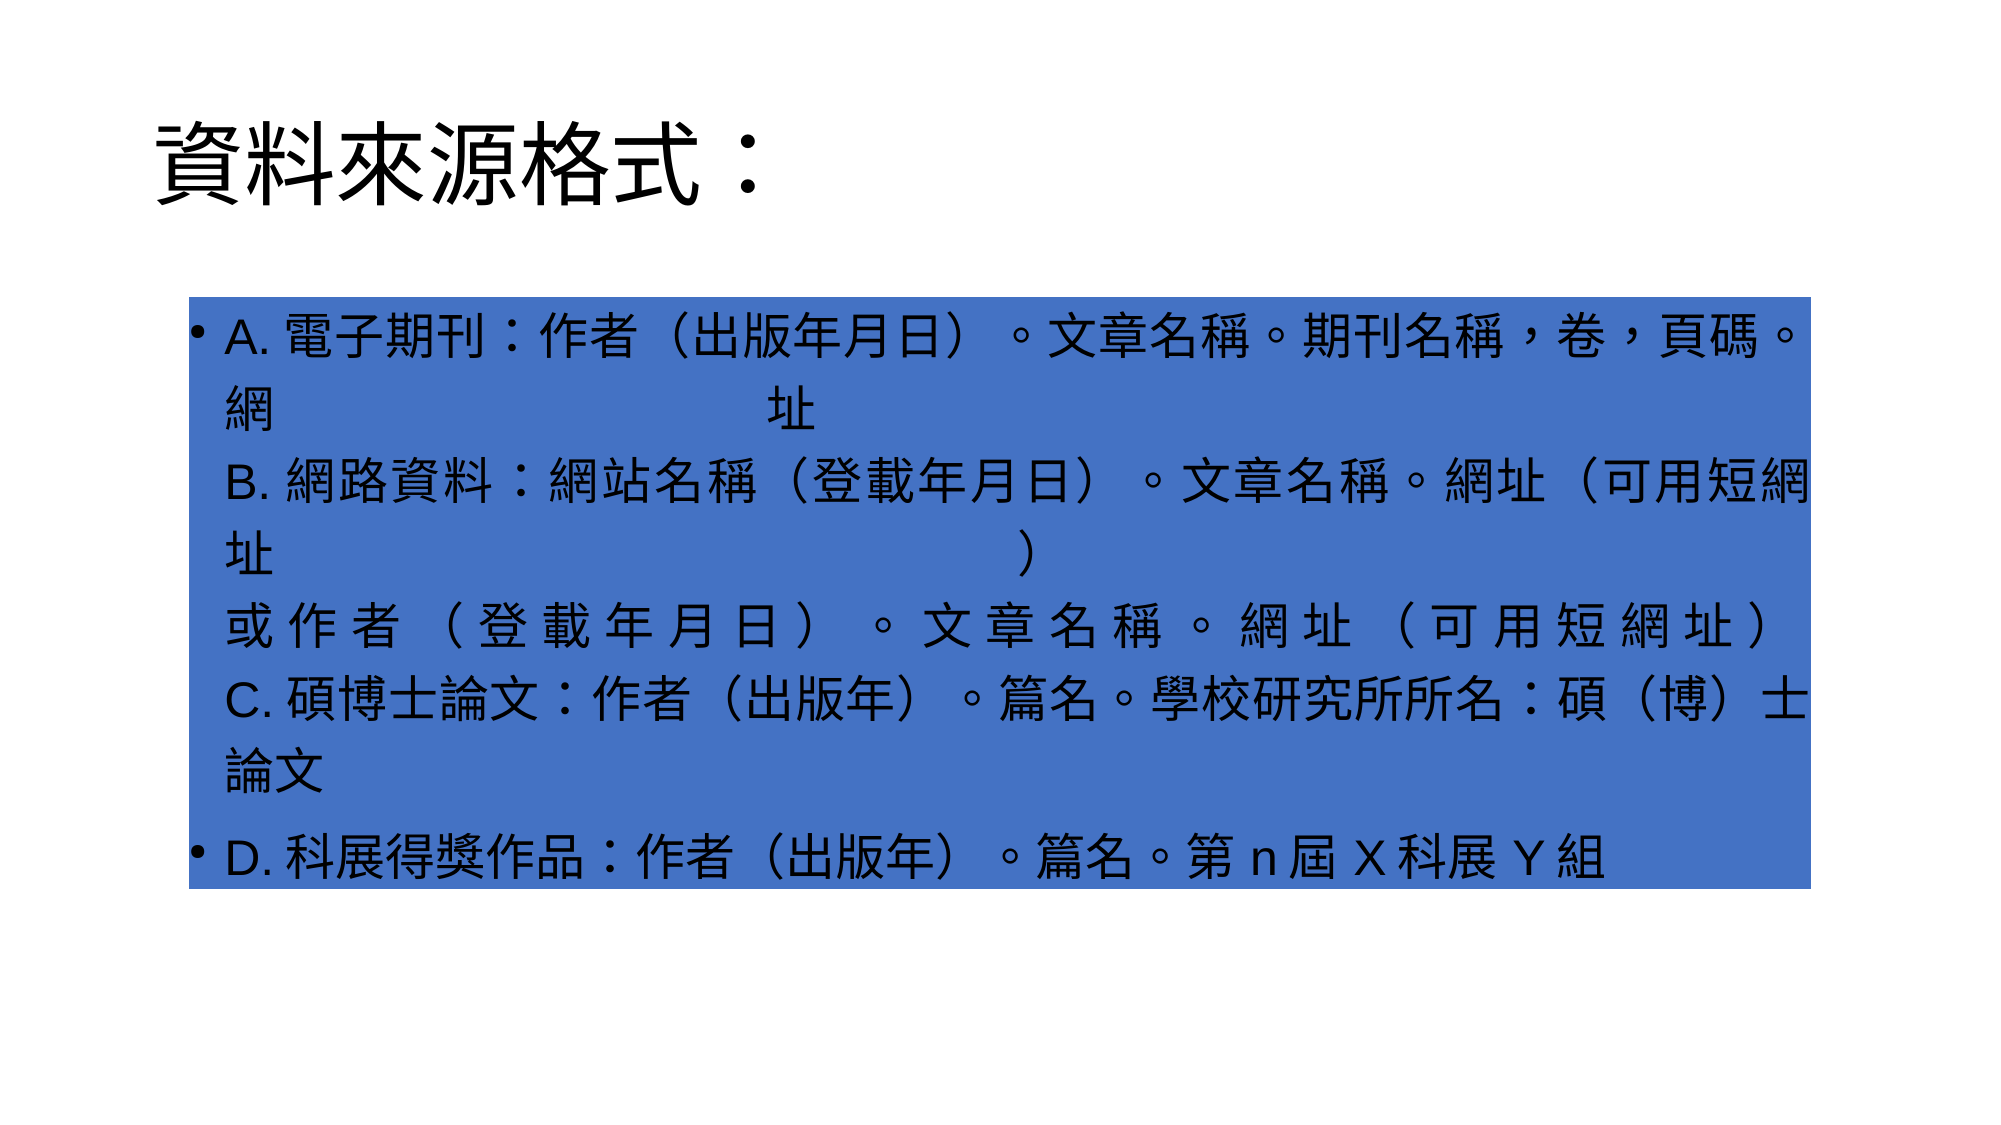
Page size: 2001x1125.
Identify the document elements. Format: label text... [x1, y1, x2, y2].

title 資料來源格式： [137, 59, 1863, 278]
table_header A.電子期刊：作者（出版年月日）。文章名稱。期刊名稱，卷，頁碼。網址 B.網路資料：網站名稱（登載年月日）。文章名稱。網址（可用短網址） 或作者（登載年月日）。文章名稱。網址（可用短網址） C.碩博士論文：作者（出版年）。篇名。學校研究所所名：碩（博）士論文 D.科展得獎作品：作者（出版年）。篇名。第n屆X科展Y組 [189, 297, 1811, 889]
